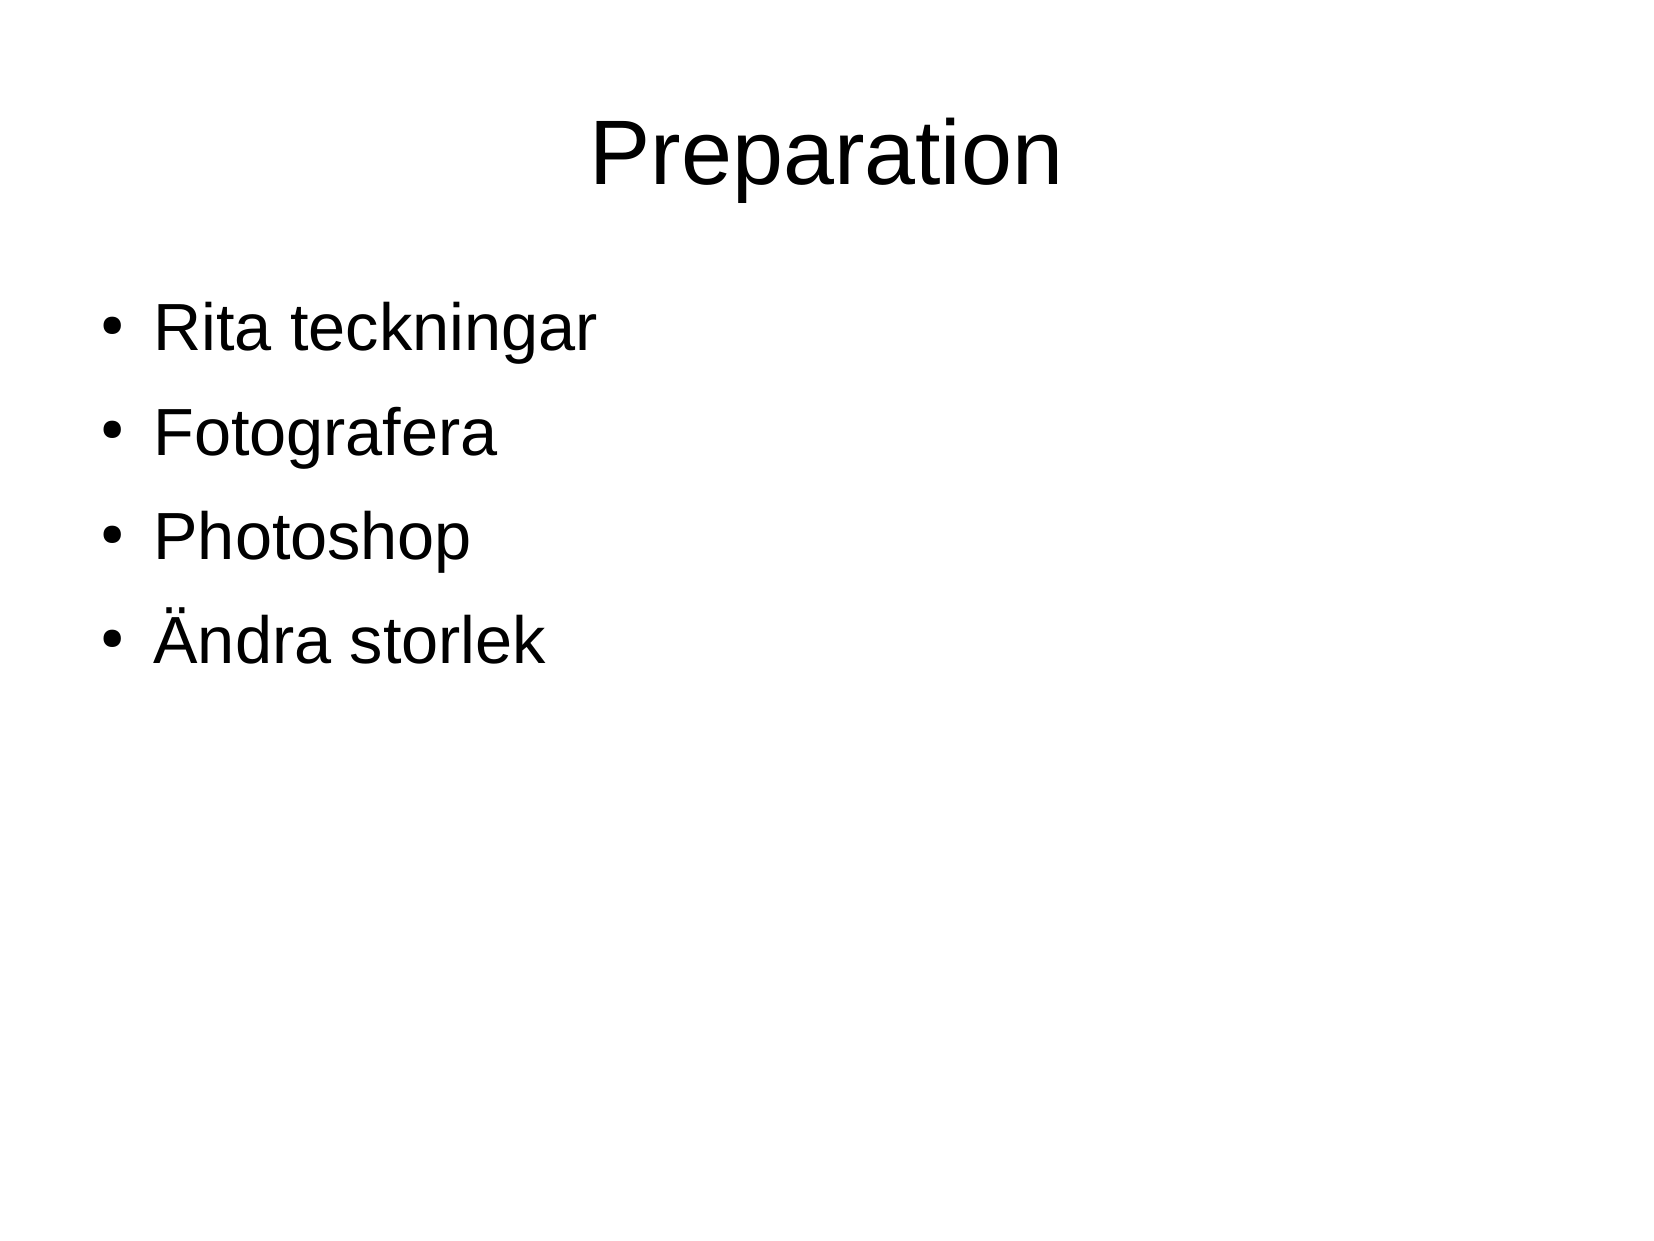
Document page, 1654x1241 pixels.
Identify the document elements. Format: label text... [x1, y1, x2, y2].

list Rita teckningar Fotografera Photoshop Ändra storlek [82, 290, 1571, 1010]
title Preparation [82, 49, 1571, 257]
